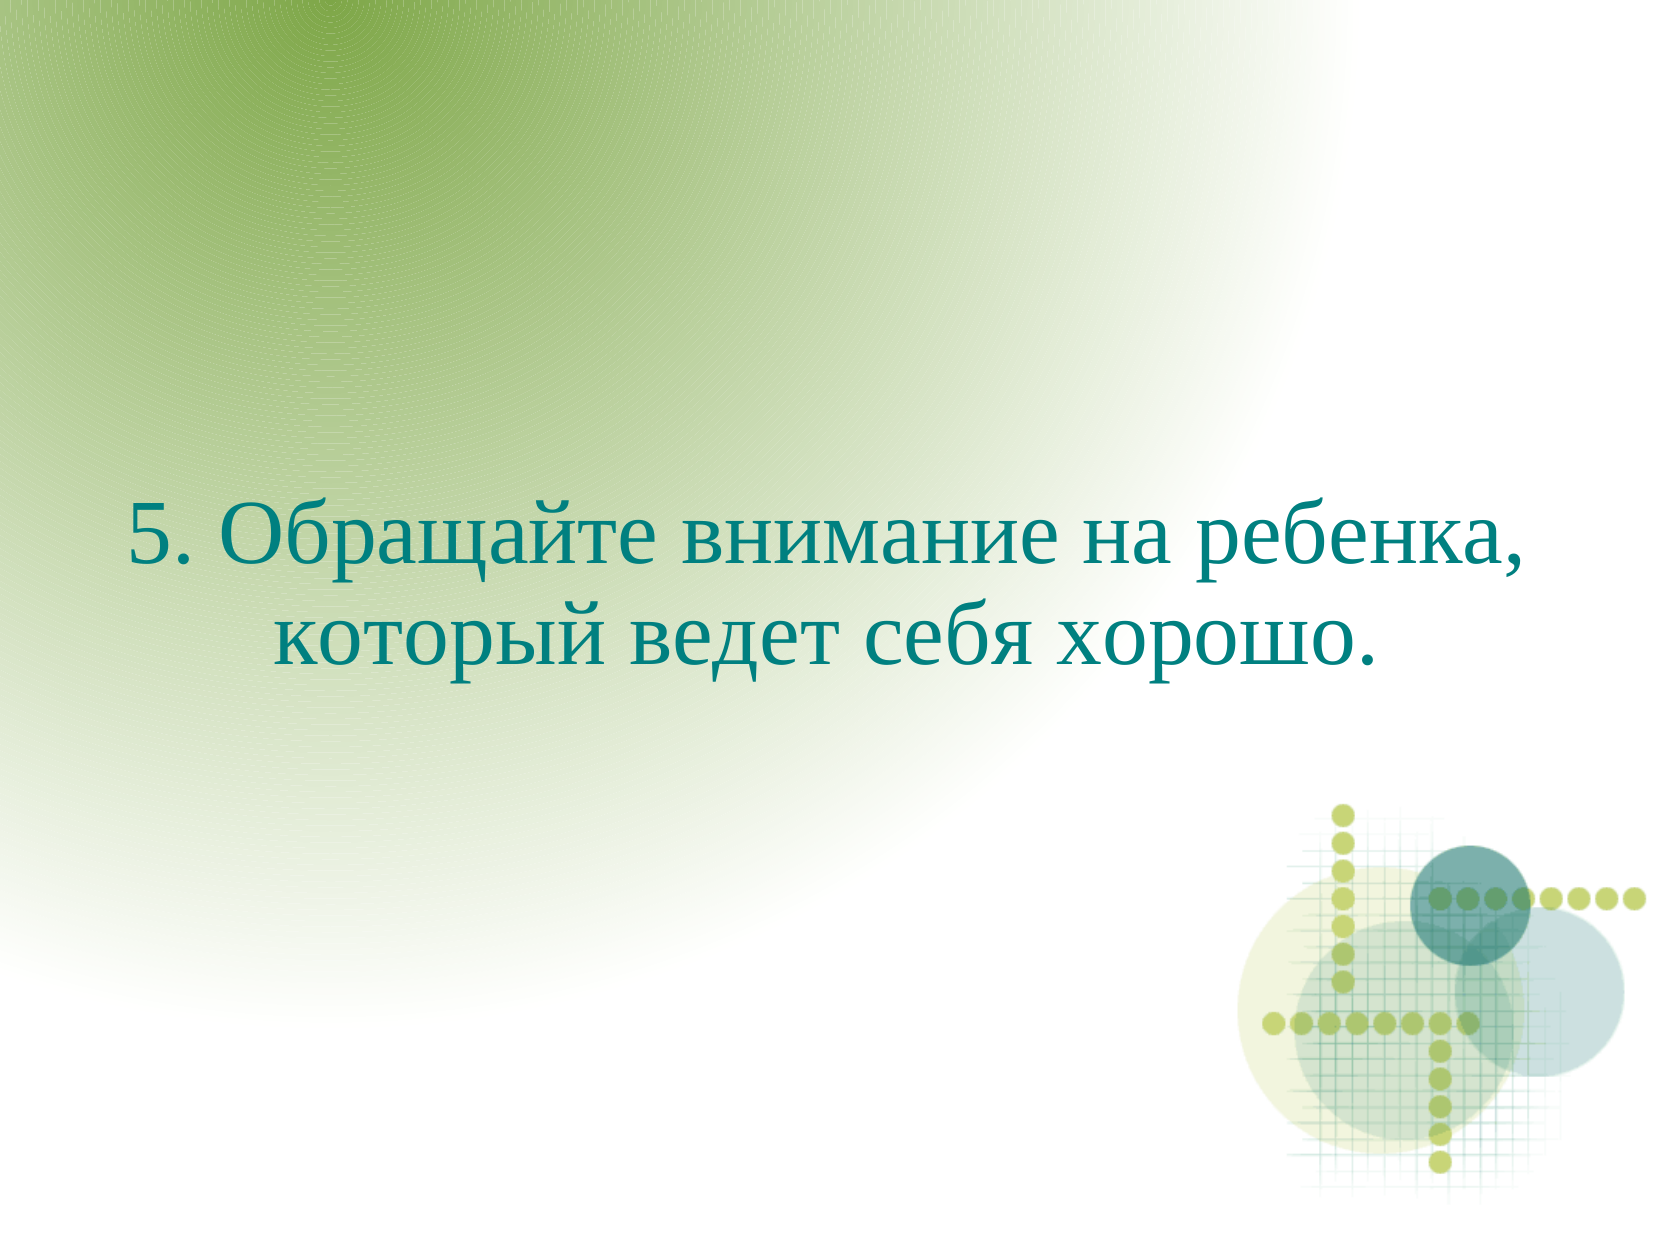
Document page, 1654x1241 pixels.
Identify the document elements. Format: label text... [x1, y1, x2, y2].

picture [1224, 792, 1654, 1211]
subtitle 5. Обращайте внимание на ребенка, который ведет себя хорошо. [121, 110, 1534, 1119]
